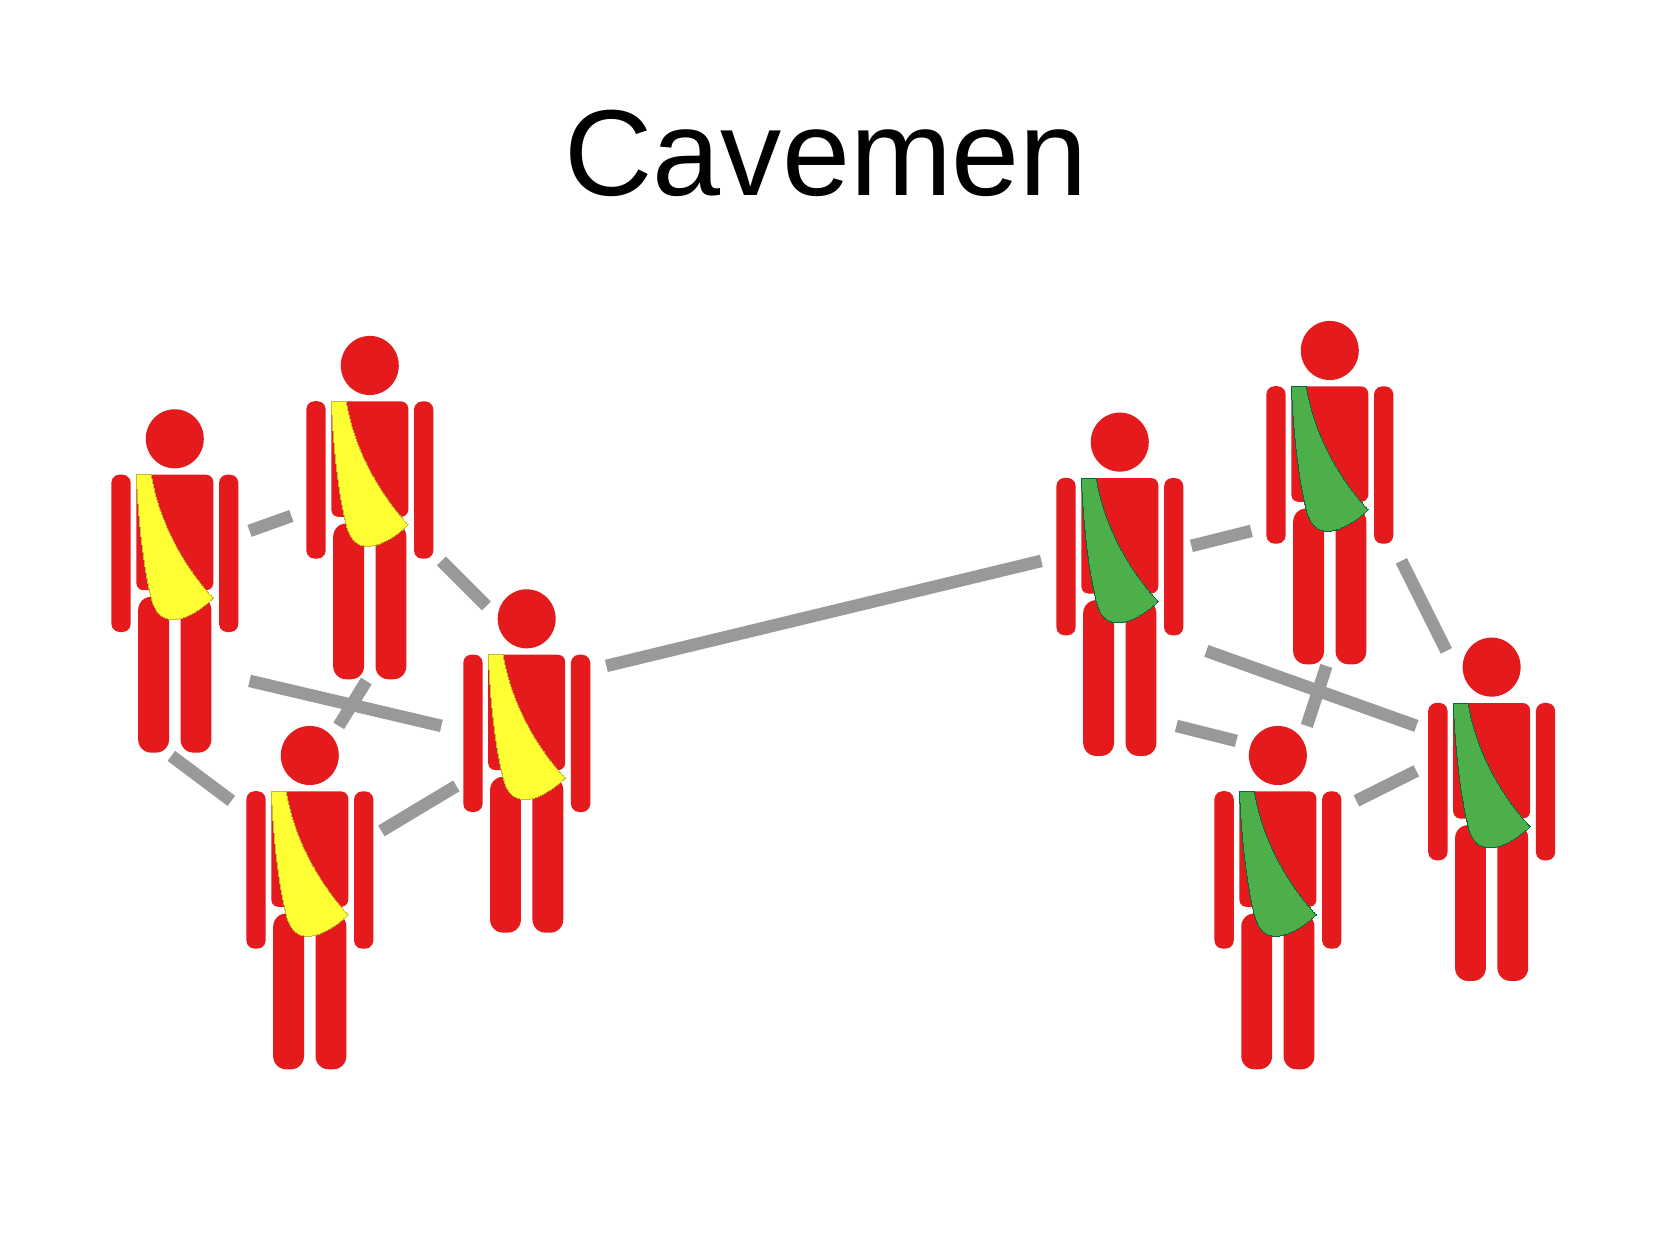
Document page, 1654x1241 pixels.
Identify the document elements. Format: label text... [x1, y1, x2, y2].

text_box [488, 654, 566, 933]
text_box [1248, 725, 1307, 786]
text_box [1090, 412, 1149, 472]
text_box [570, 654, 591, 813]
text_box [246, 791, 266, 949]
text_box [1374, 386, 1394, 544]
text_box [1428, 702, 1448, 861]
text_box [497, 589, 556, 649]
text_box [340, 335, 399, 396]
text_box [1164, 477, 1184, 636]
text_box [354, 791, 374, 949]
text_box [1214, 791, 1234, 949]
text_box [271, 791, 349, 1070]
text_box [414, 401, 434, 559]
text_box [1453, 703, 1531, 981]
text_box [1291, 386, 1369, 665]
text_box [280, 725, 339, 786]
text_box [111, 474, 131, 633]
text_box [1300, 320, 1359, 381]
text_box [1081, 478, 1159, 756]
text_box [331, 401, 409, 680]
text_box [463, 654, 483, 813]
text_box [136, 474, 214, 753]
text_box [1266, 386, 1286, 544]
text_box [306, 401, 326, 559]
title Cavemen [82, 49, 1571, 257]
text_box [1462, 637, 1521, 697]
text_box [219, 474, 239, 633]
text_box [1535, 702, 1556, 861]
text_box [145, 409, 204, 469]
text_box [1322, 791, 1342, 949]
text_box [1239, 791, 1317, 1070]
text_box [1056, 477, 1076, 636]
